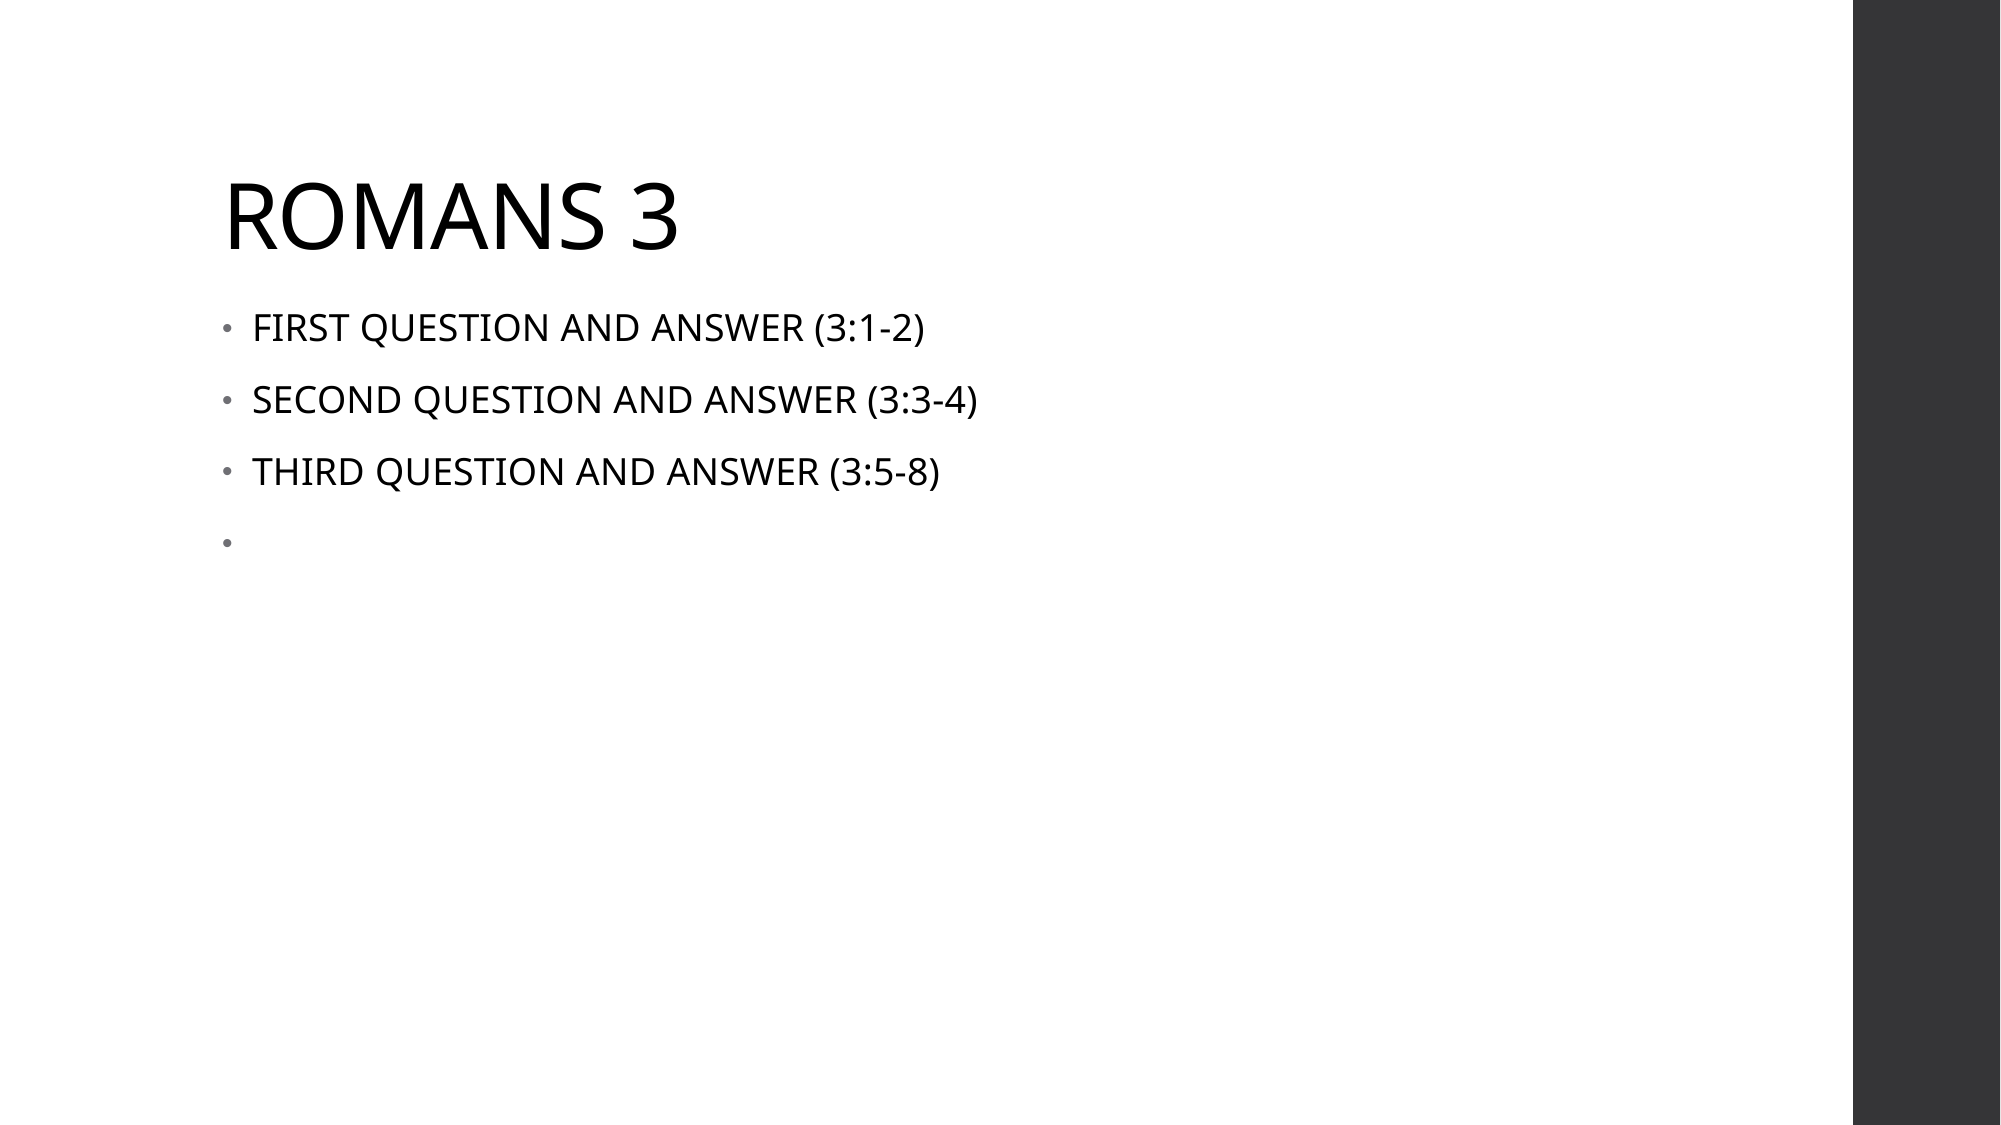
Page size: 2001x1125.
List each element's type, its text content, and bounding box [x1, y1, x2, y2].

title ROMANS 3 [206, 60, 1797, 278]
list FIRST QUESTION AND ANSWER (3:1-2) SECOND QUESTION AND ANSWER (3:3-4) THIRD QUESTION AND ANSWER (3:5-8) [206, 299, 1617, 1014]
